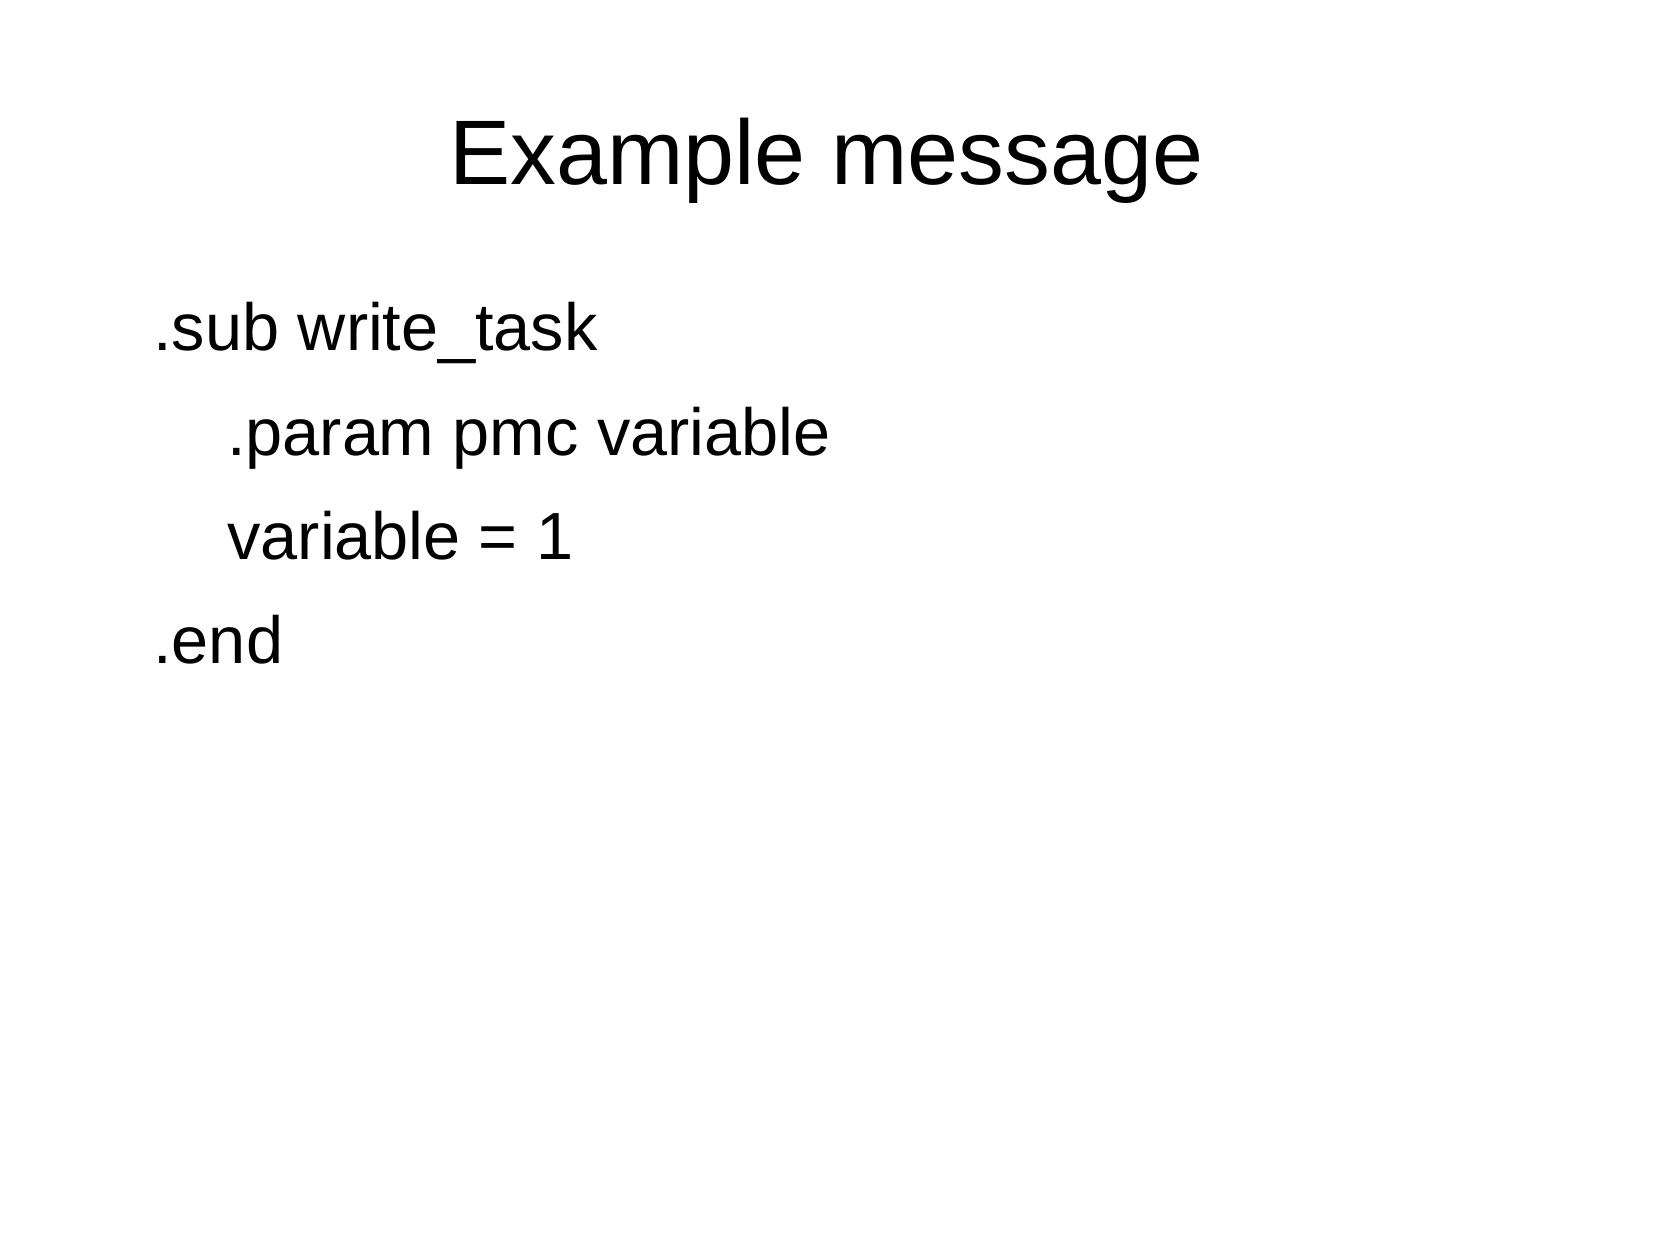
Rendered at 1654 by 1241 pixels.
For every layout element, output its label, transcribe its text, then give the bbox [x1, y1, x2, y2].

title Example message [82, 49, 1571, 257]
list .sub write_task .param pmc variable variable = 1 .end [82, 290, 1571, 1109]
